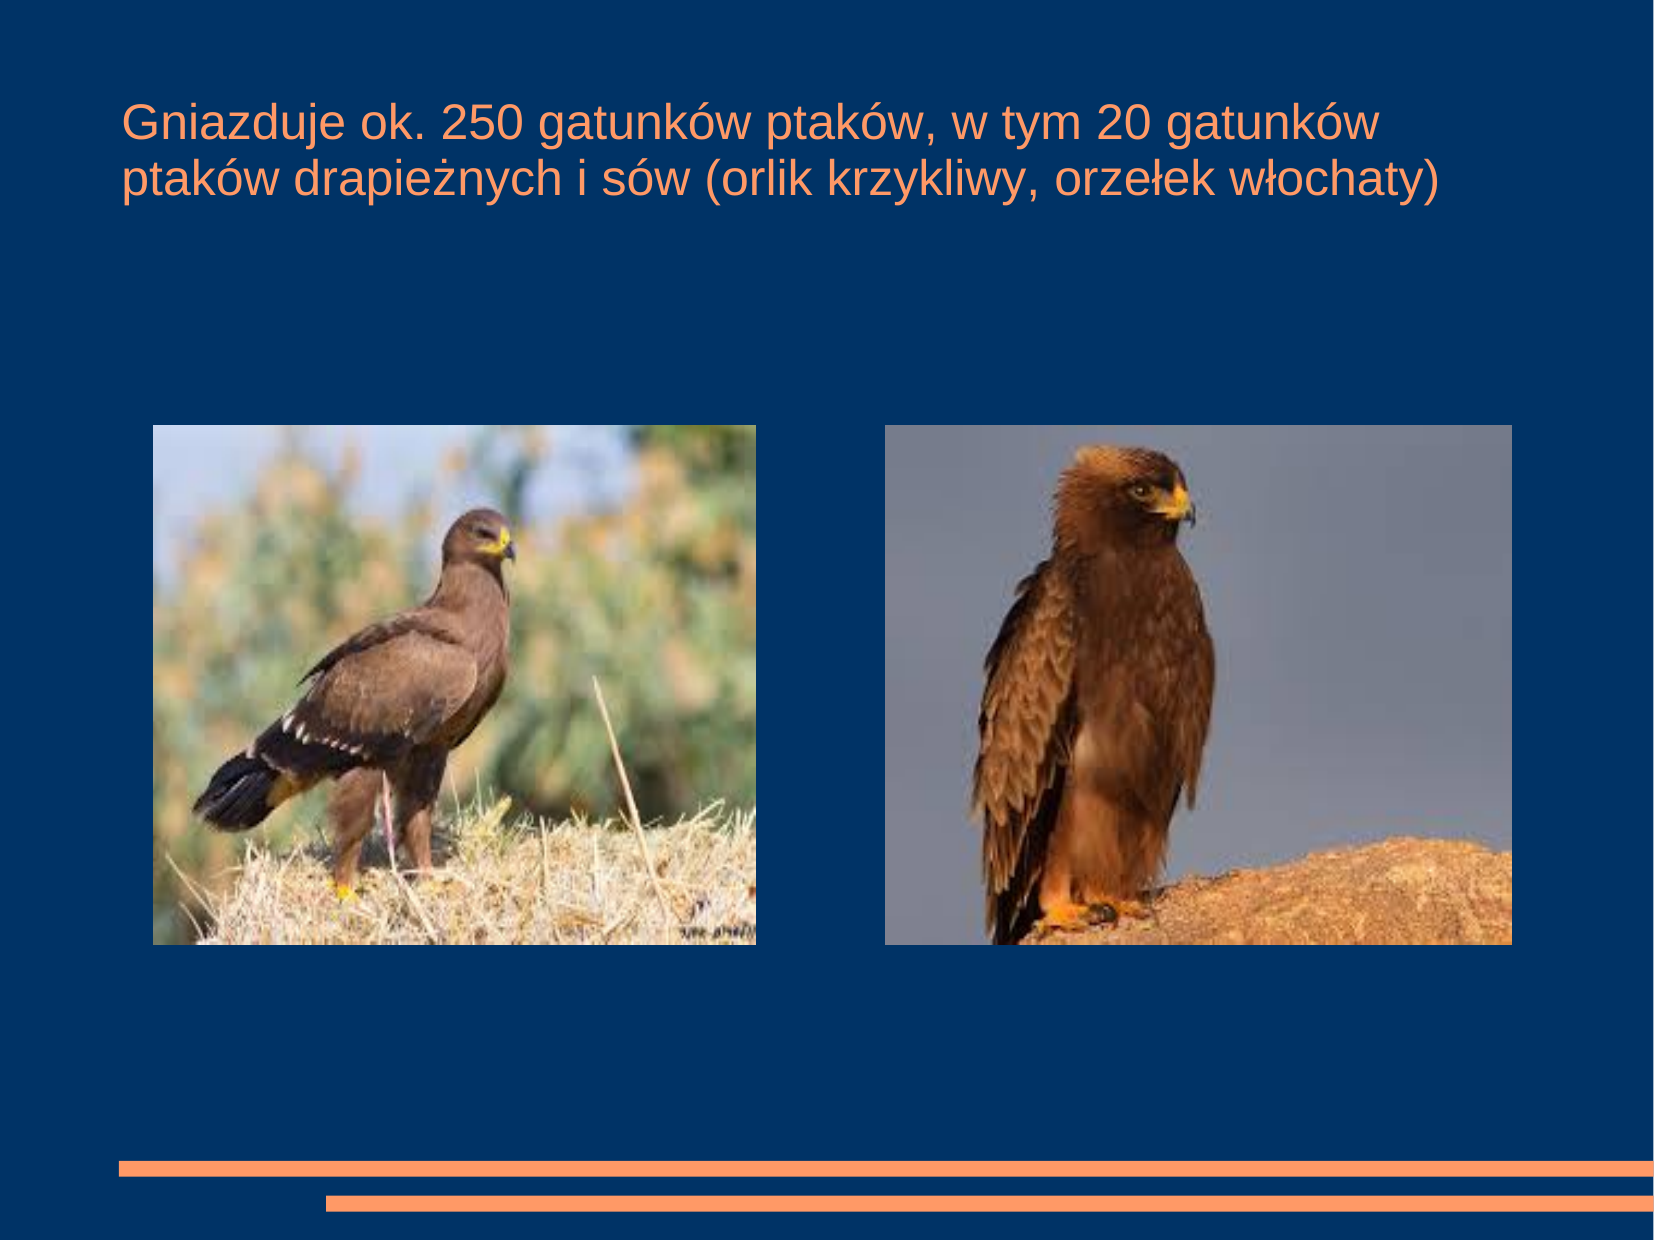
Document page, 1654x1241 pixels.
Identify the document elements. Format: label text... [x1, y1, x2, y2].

picture [885, 425, 1512, 945]
picture [153, 425, 756, 945]
title Gniazduje ok. 250 gatunków ptaków, w tym 20 gatunków ptaków drapieżnych i sów (orlik krzykliwy, orzełek włochaty) [121, 46, 1534, 254]
